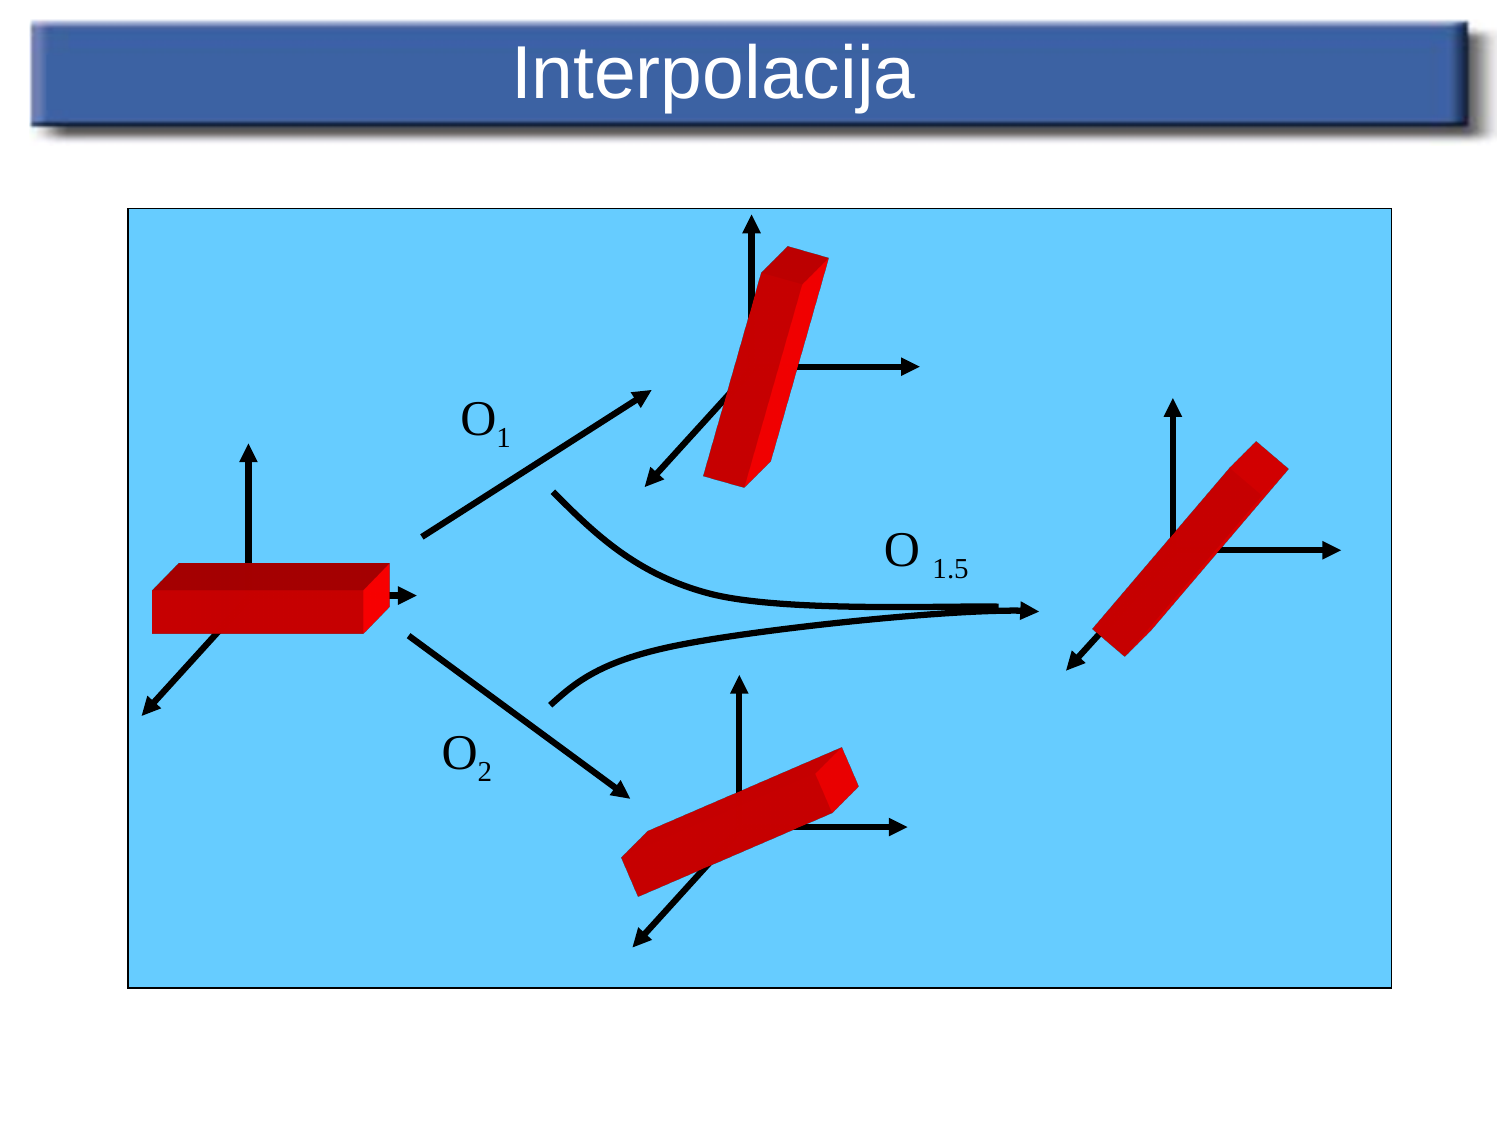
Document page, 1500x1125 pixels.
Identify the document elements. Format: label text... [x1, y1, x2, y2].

text_box O1 [445, 377, 526, 462]
text_box [128, 208, 1392, 989]
text_box O 1.5 [869, 508, 984, 593]
picture [29, 18, 1497, 146]
text_box O2 [426, 711, 508, 796]
text_box Interpolacija [496, 16, 931, 122]
